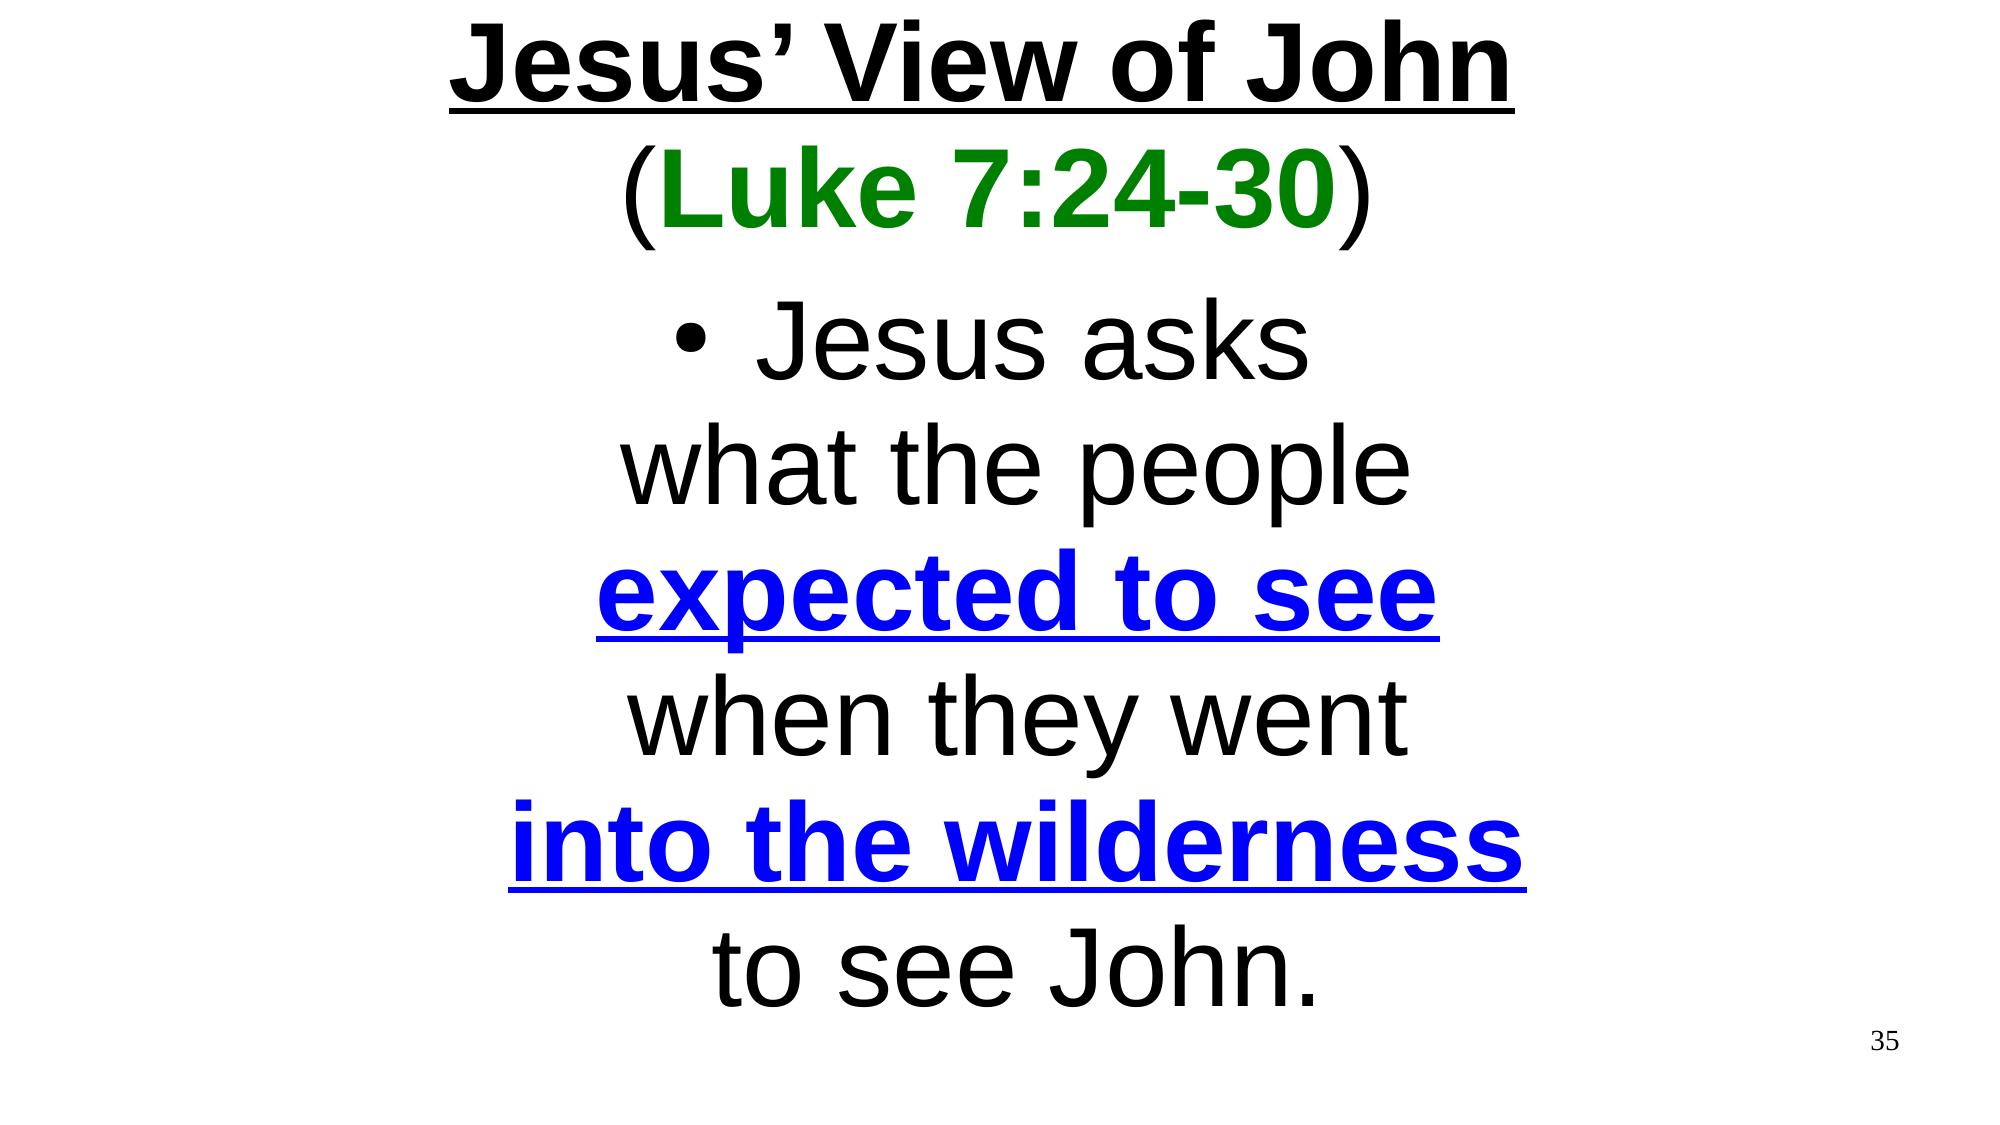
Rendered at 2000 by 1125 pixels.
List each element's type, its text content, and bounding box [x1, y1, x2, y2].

list Jesus’ View of John (Luke 7:24-30) Jesus asks what the people expected to see when they went into the wilderness to see John. [0, 0, 1996, 1123]
